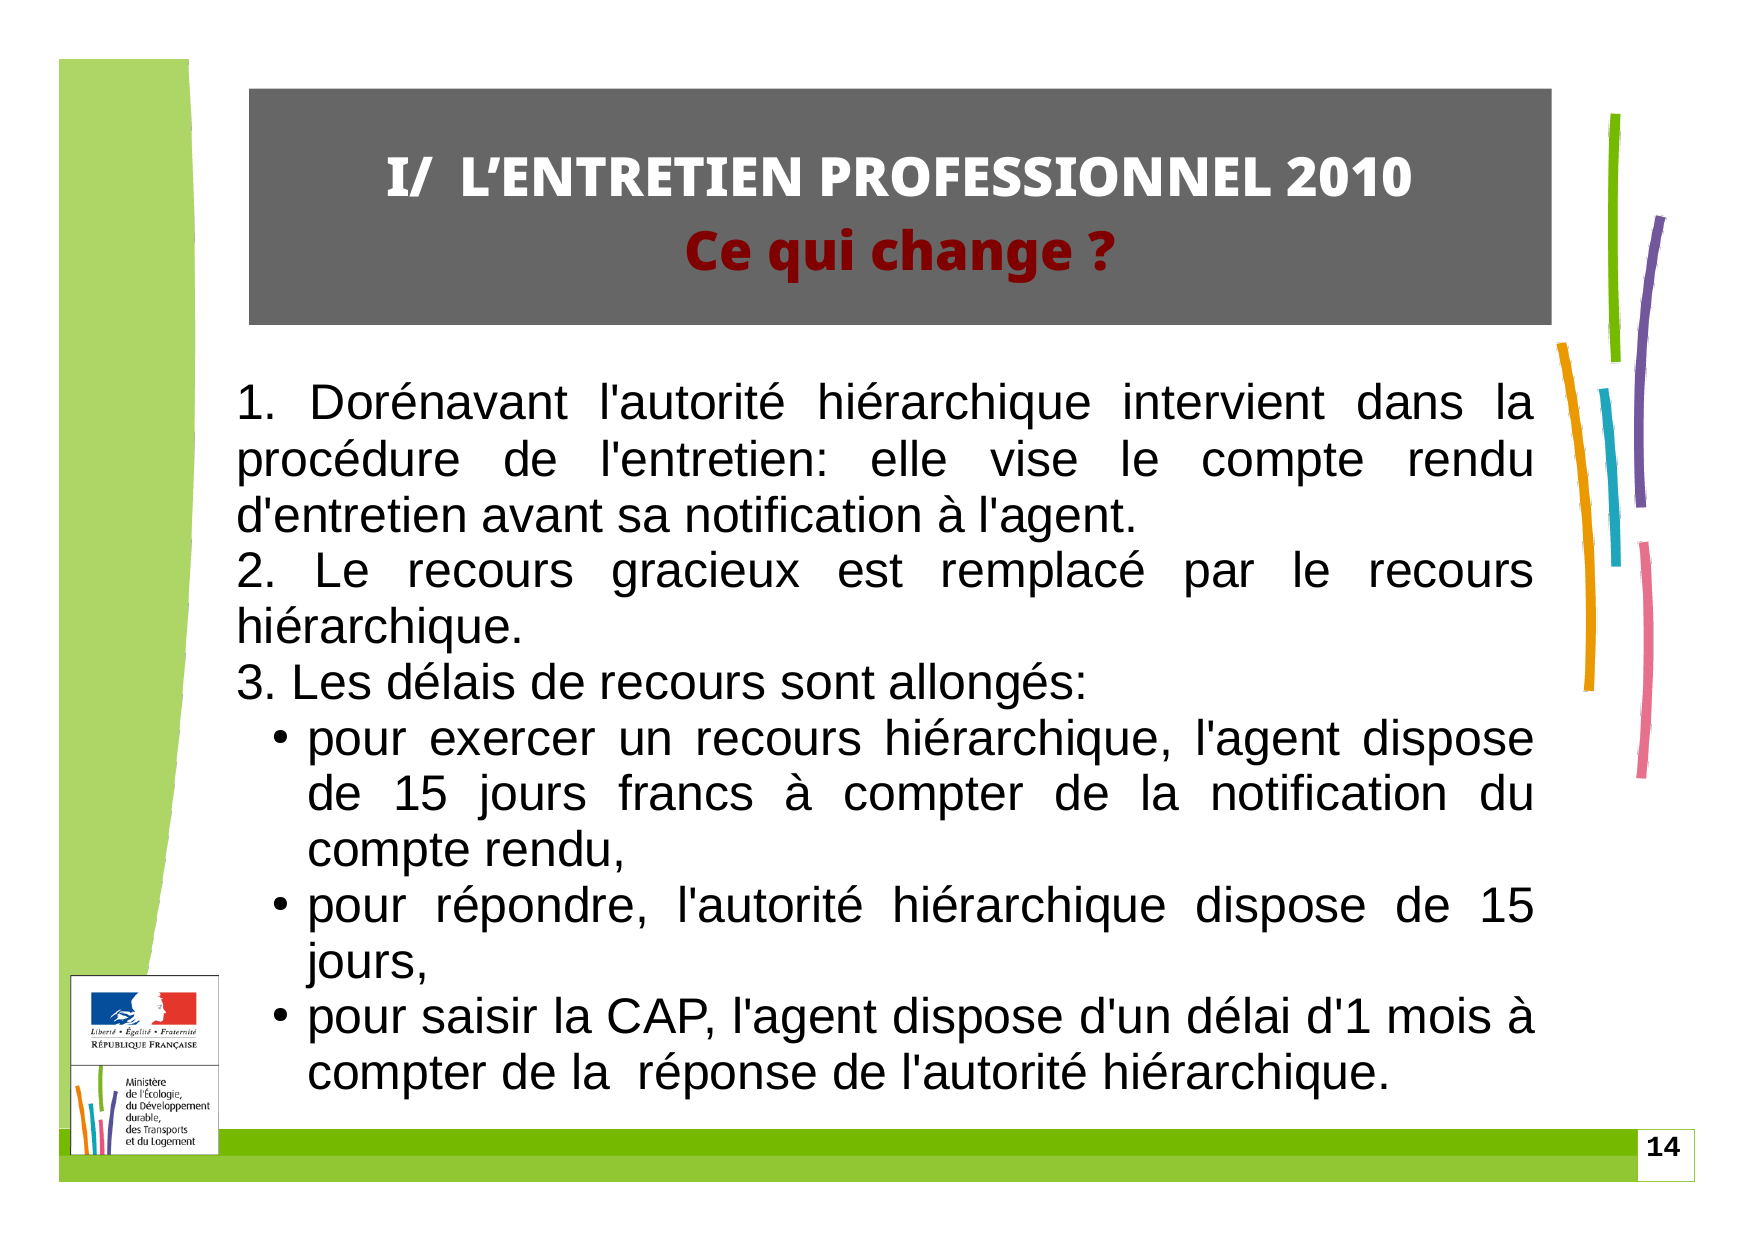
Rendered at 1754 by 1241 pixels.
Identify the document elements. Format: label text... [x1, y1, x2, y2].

picture [59, 59, 1695, 1182]
text_box [249, 88, 1552, 130]
text_box [249, 306, 1552, 325]
text_box I/ L’ENTRETIEN PROFESSIONNEL 2010 Ce qui change ? [249, 130, 1552, 306]
subtitle 1. Dorénavant l'autorité hiérarchique intervient dans la procédure de l'entretien: elle vise le compte rendu d'entretien avant sa notification à l'agent. 2. Le recours gracieux est remplacé par le recours hiérarchique. 3. Les délais de recours sont allongés: pour exercer un recours hiérarchique, l'agent dispose de 15 jours francs à compter de la notification du compte rendu, pour répondre, l'autorité hiérarchique dispose de 15 jours, pour saisir la CAP, l'agent dispose d'un délai d'1 mois à compter de la réponse de l'autorité hiérarchique. [236, 348, 1536, 1123]
